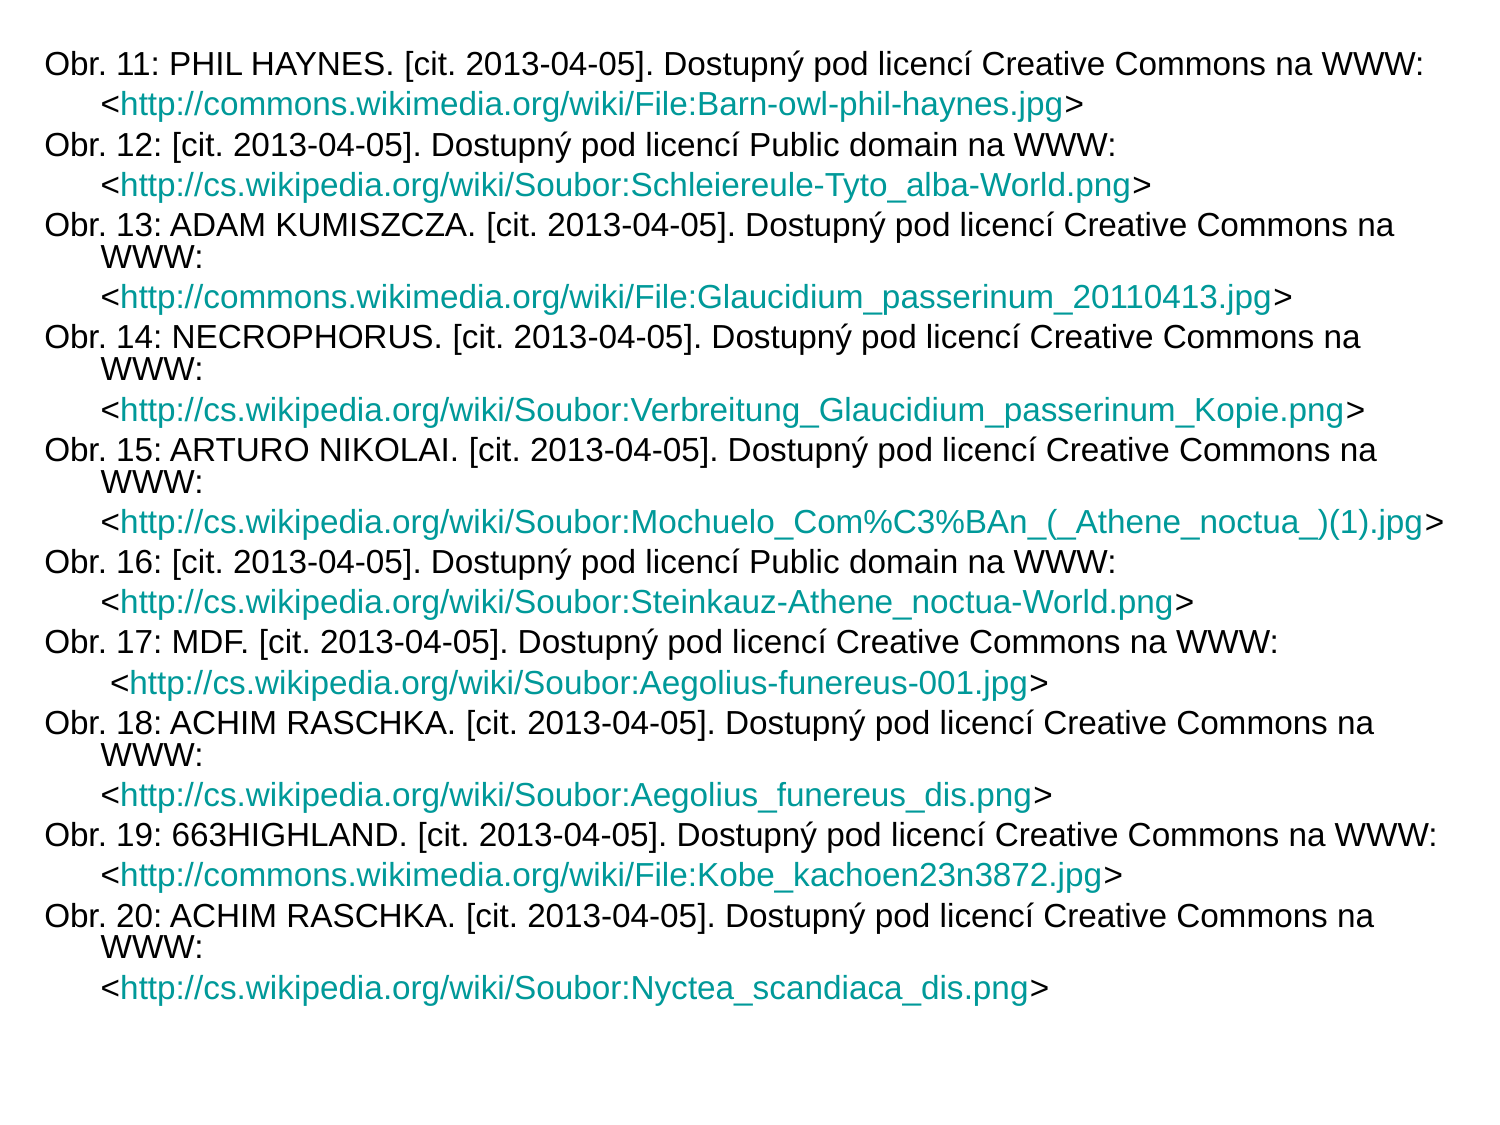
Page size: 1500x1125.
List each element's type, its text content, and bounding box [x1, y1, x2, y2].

list Obr. 11: PHIL HAYNES. [cit. 2013-04-05]. Dostupný pod licencí Creative Commons na WWW: <http://commons.wikimedia.org/wiki/File:Barn-owl-phil-haynes.jpg> Obr. 12: [cit. 2013-04-05]. Dostupný pod licencí Public domain na WWW: <http://cs.wikipedia.org/wiki/Soubor:Schleiereule-Tyto_alba-World.png> Obr. 13: ADAM KUMISZCZA. [cit. 2013-04-05]. Dostupný pod licencí Creative Commons na WWW: <http://commons.wikimedia.org/wiki/File:Glaucidium_passerinum_20110413.jpg> Obr. 14: NECROPHORUS. [cit. 2013-04-05]. Dostupný pod licencí Creative Commons na WWW: <http://cs.wikipedia.org/wiki/Soubor:Verbreitung_Glaucidium_passerinum_Kopie.png> Obr. 15: ARTURO NIKOLAI. [cit. 2013-04-05]. Dostupný pod licencí Creative Commons na WWW: <http://cs.wikipedia.org/wiki/Soubor:Mochuelo_Com%C3%BAn_(_Athene_noctua_)(1).jpg> Obr. 16: [cit. 2013-04-05]. Dostupný pod licencí Public domain na WWW: <http://cs.wikipedia.org/wiki/Soubor:Steinkauz-Athene_noctua-World.png> Obr. 17: MDF. [cit. 2013-04-05]. Dostupný pod licencí Creative Commons na WWW: <http://cs.wikipedia.org/wiki/Soubor:Aegolius-funereus-001.jpg> Obr. 18: ACHIM RASCHKA. [cit. 2013-04-05]. Dostupný pod licencí Creative Commons na WWW: <http://cs.wikipedia.org/wiki/Soubor:Aegolius_funereus_dis.png> Obr. 19: 663HIGHLAND. [cit. 2013-04-05]. Dostupný pod licencí Creative Commons na WWW: <http://commons.wikimedia.org/wiki/File:Kobe_kachoen23n3872.jpg> Obr. 20: ACHIM RASCHKA. [cit. 2013-04-05]. Dostupný pod licencí Creative Commons na WWW: <http://cs.wikipedia.org/wiki/Soubor:Nyctea_scandiaca_dis.png> [29, 42, 1471, 1083]
